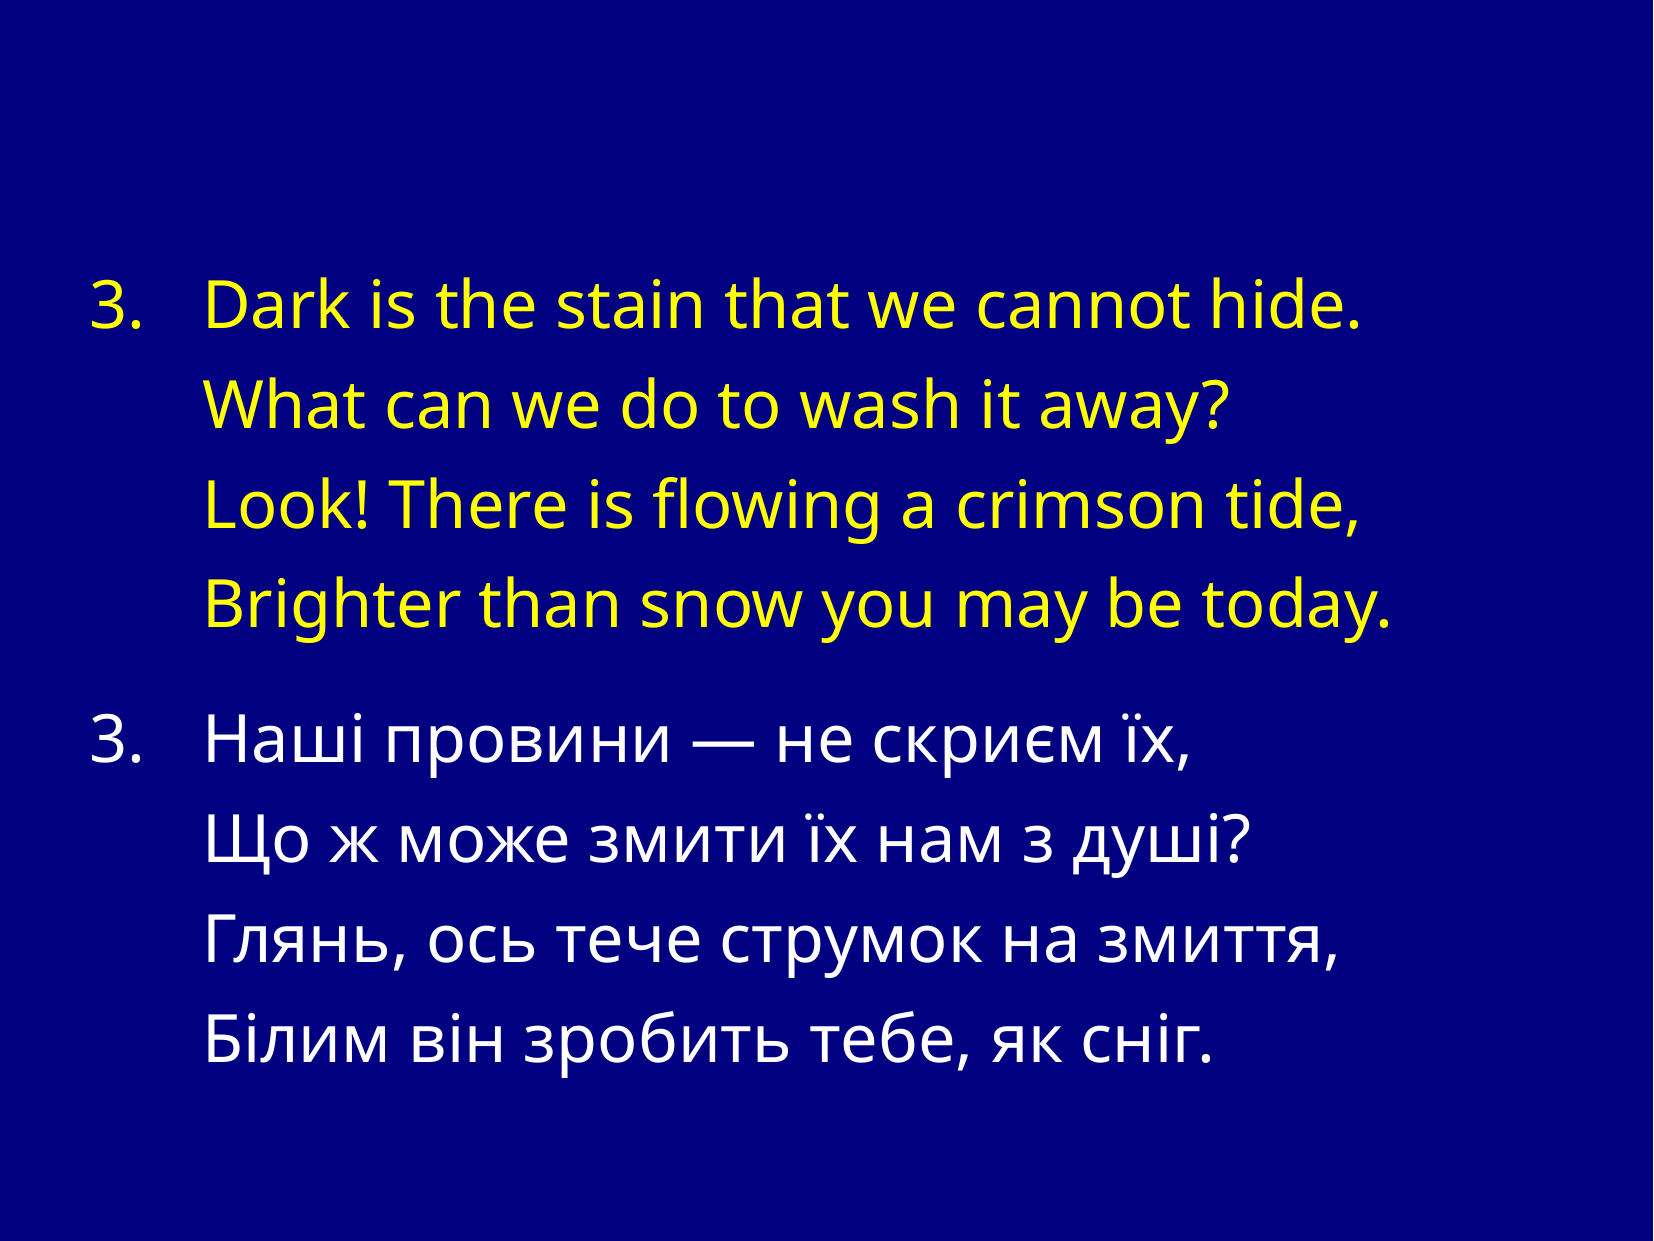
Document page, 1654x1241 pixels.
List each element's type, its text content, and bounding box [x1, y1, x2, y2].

text_box 3. Dark is the stain that we cannot hide. What can we do to wash it away? Look! There is flowing a crimson tide, Brighter than snow you may be today. [75, 150, 1651, 638]
text_box 3. Наші провини ― не скриєм їх, Що ж може змити їх нам з душі? Глянь, ось тече струмок на змиття, Білим він зробить тебе, як сніг. [75, 675, 1576, 1163]
